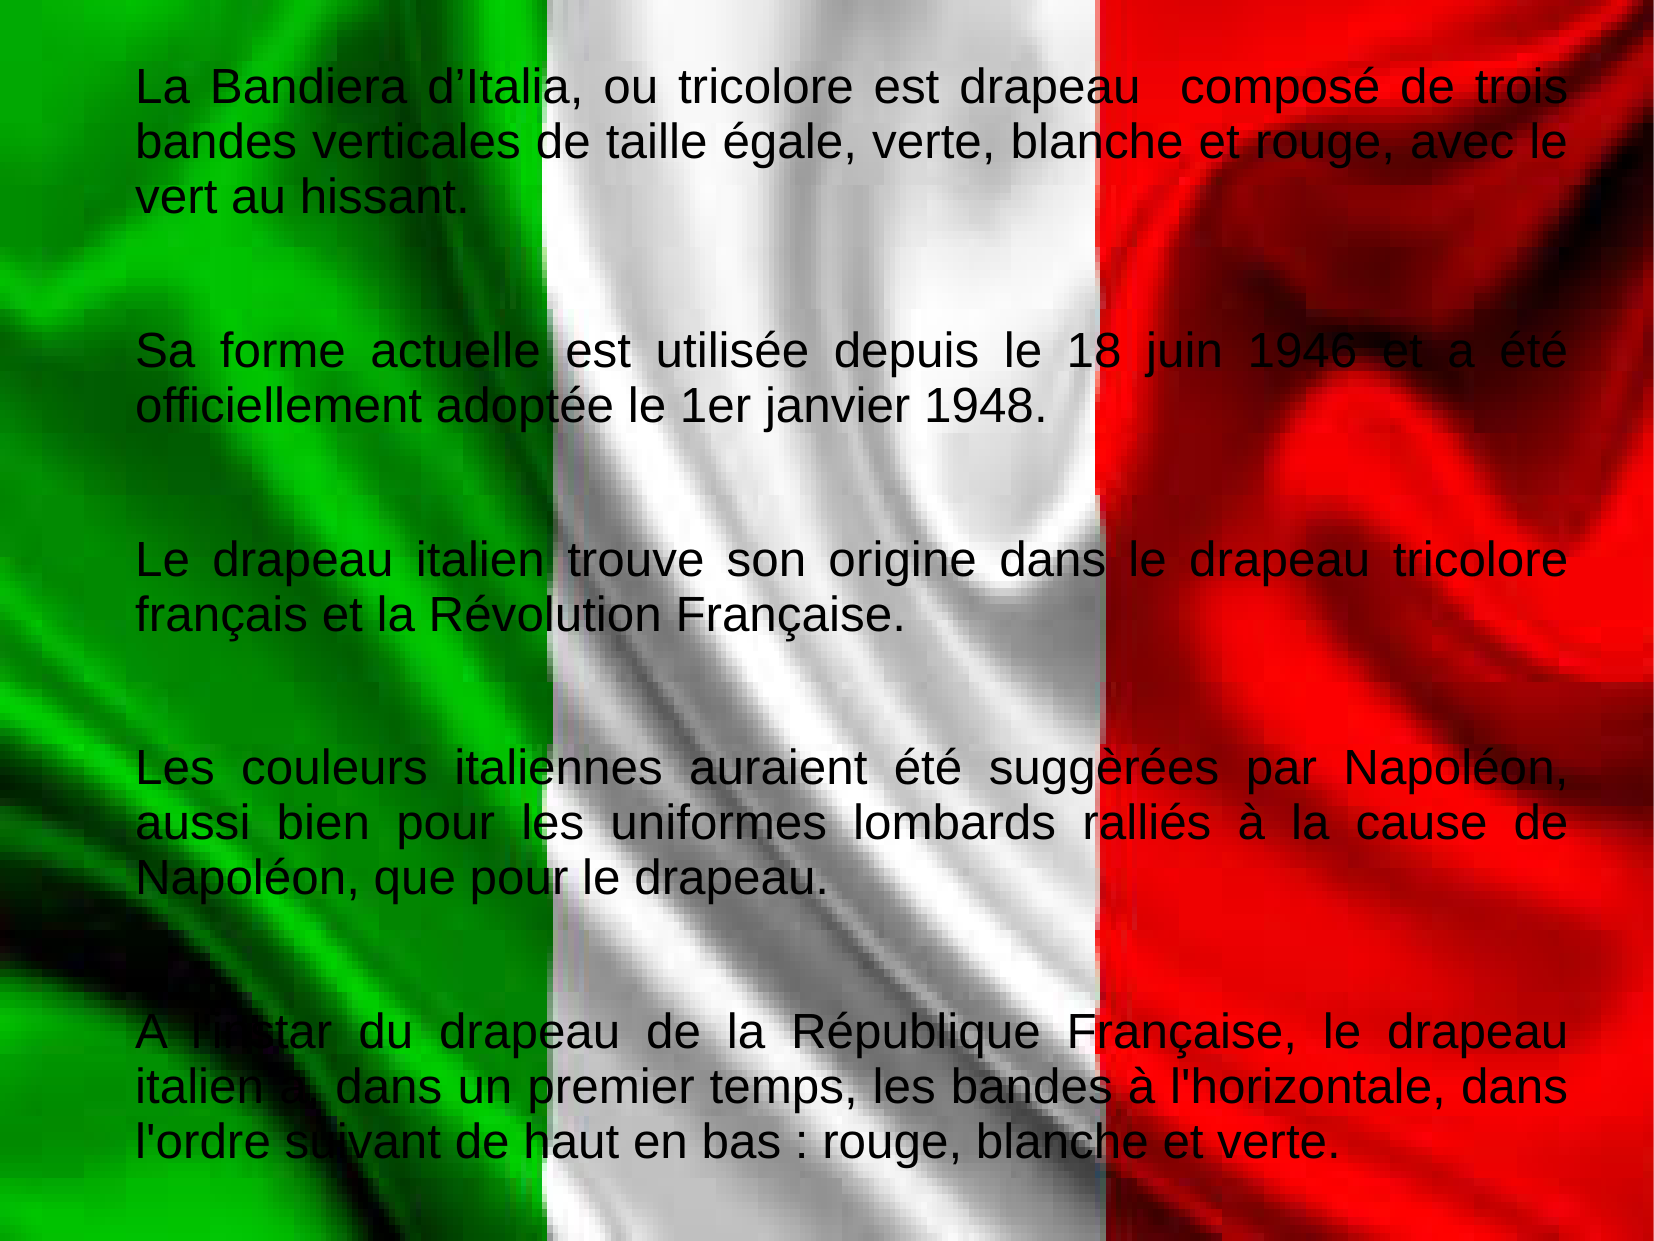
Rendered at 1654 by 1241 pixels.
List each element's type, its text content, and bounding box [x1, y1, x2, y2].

picture [0, 0, 1654, 1241]
list La Bandiera d’Italia, ou tricolore est drapeau composé de trois bandes verticales de taille égale, verte, blanche et rouge, avec le vert au hissant. Sa forme actuelle est utilisée depuis le 18 juin 1946 et a été officiellement adoptée le 1er janvier 1948. Le drapeau italien trouve son origine dans le drapeau tricolore français et la Révolution Française. Les couleurs italiennes auraient été suggèrées par Napoléon, aussi bien pour les uniformes lombards ralliés à la cause de Napoléon, que pour le drapeau. A l'instar du drapeau de la République Française, le drapeau italien a, dans un premier temps, les bandes à l'horizontale, dans l'ordre suivant de haut en bas : rouge, blanche et verte. [82, 59, 1571, 1182]
